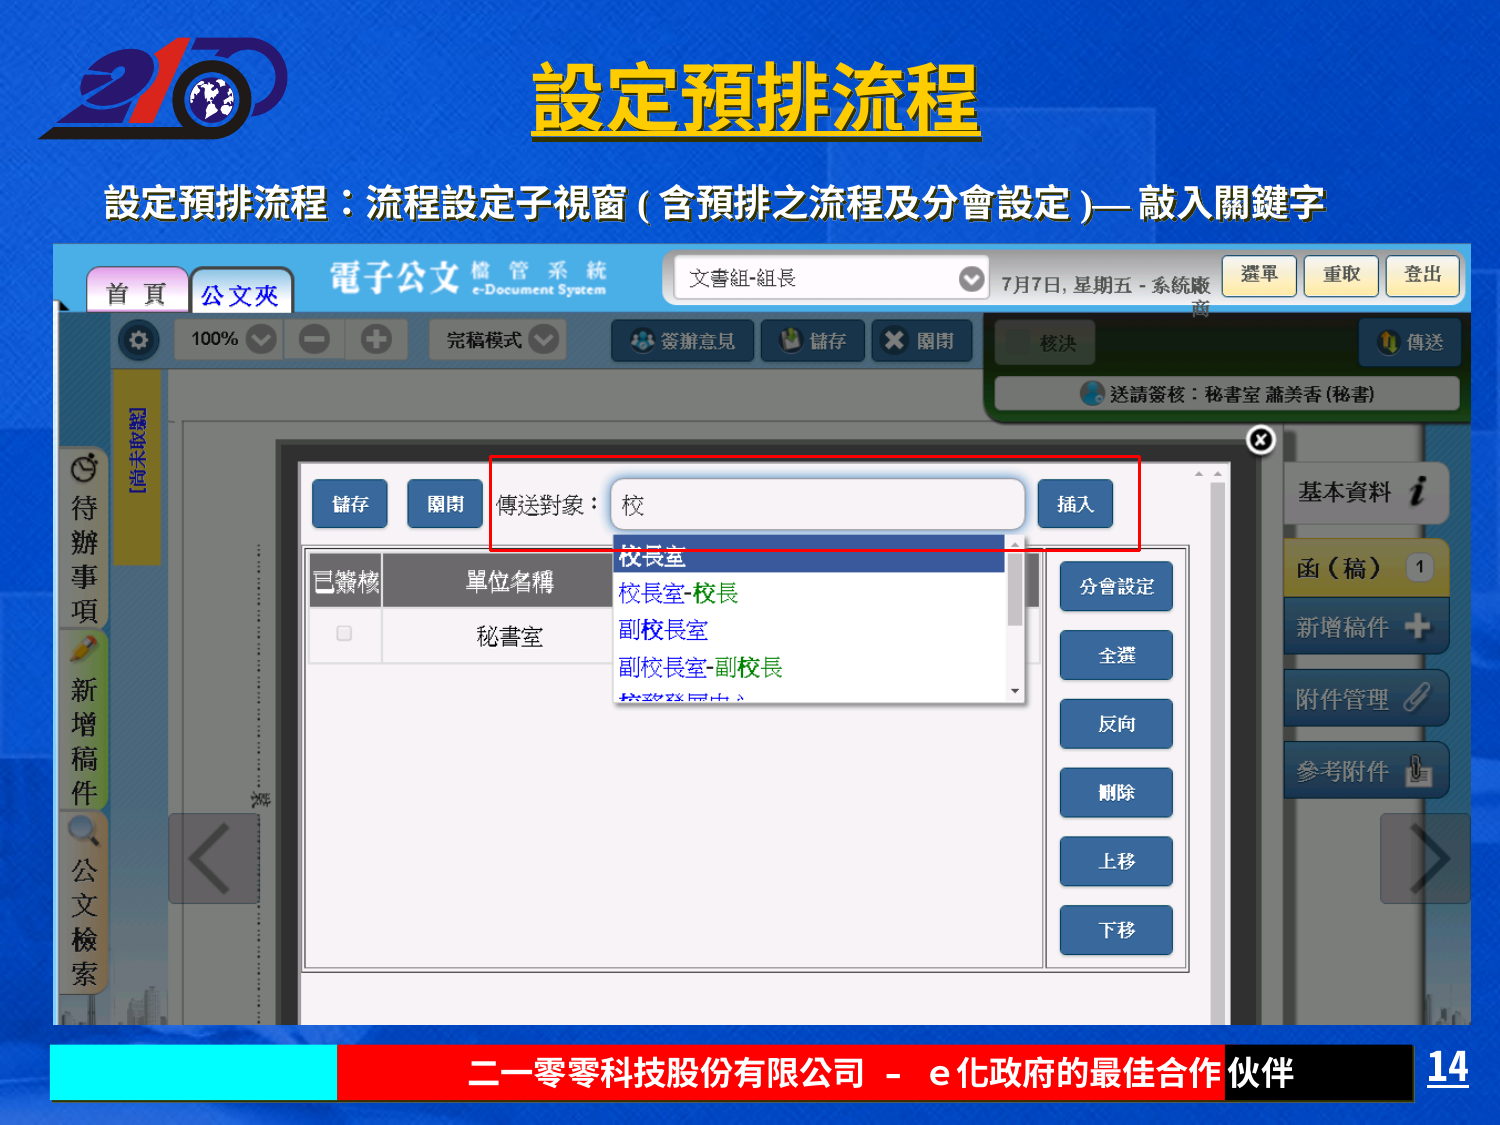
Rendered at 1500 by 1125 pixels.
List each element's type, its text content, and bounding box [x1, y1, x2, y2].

text_box 設定預排流程 [515, 42, 996, 149]
text_box 設定預排流程：流程設定子視窗(含預排之流程及分會設定)—敲入關鍵字 [88, 171, 1342, 232]
picture [0, 0, 1500, 1125]
